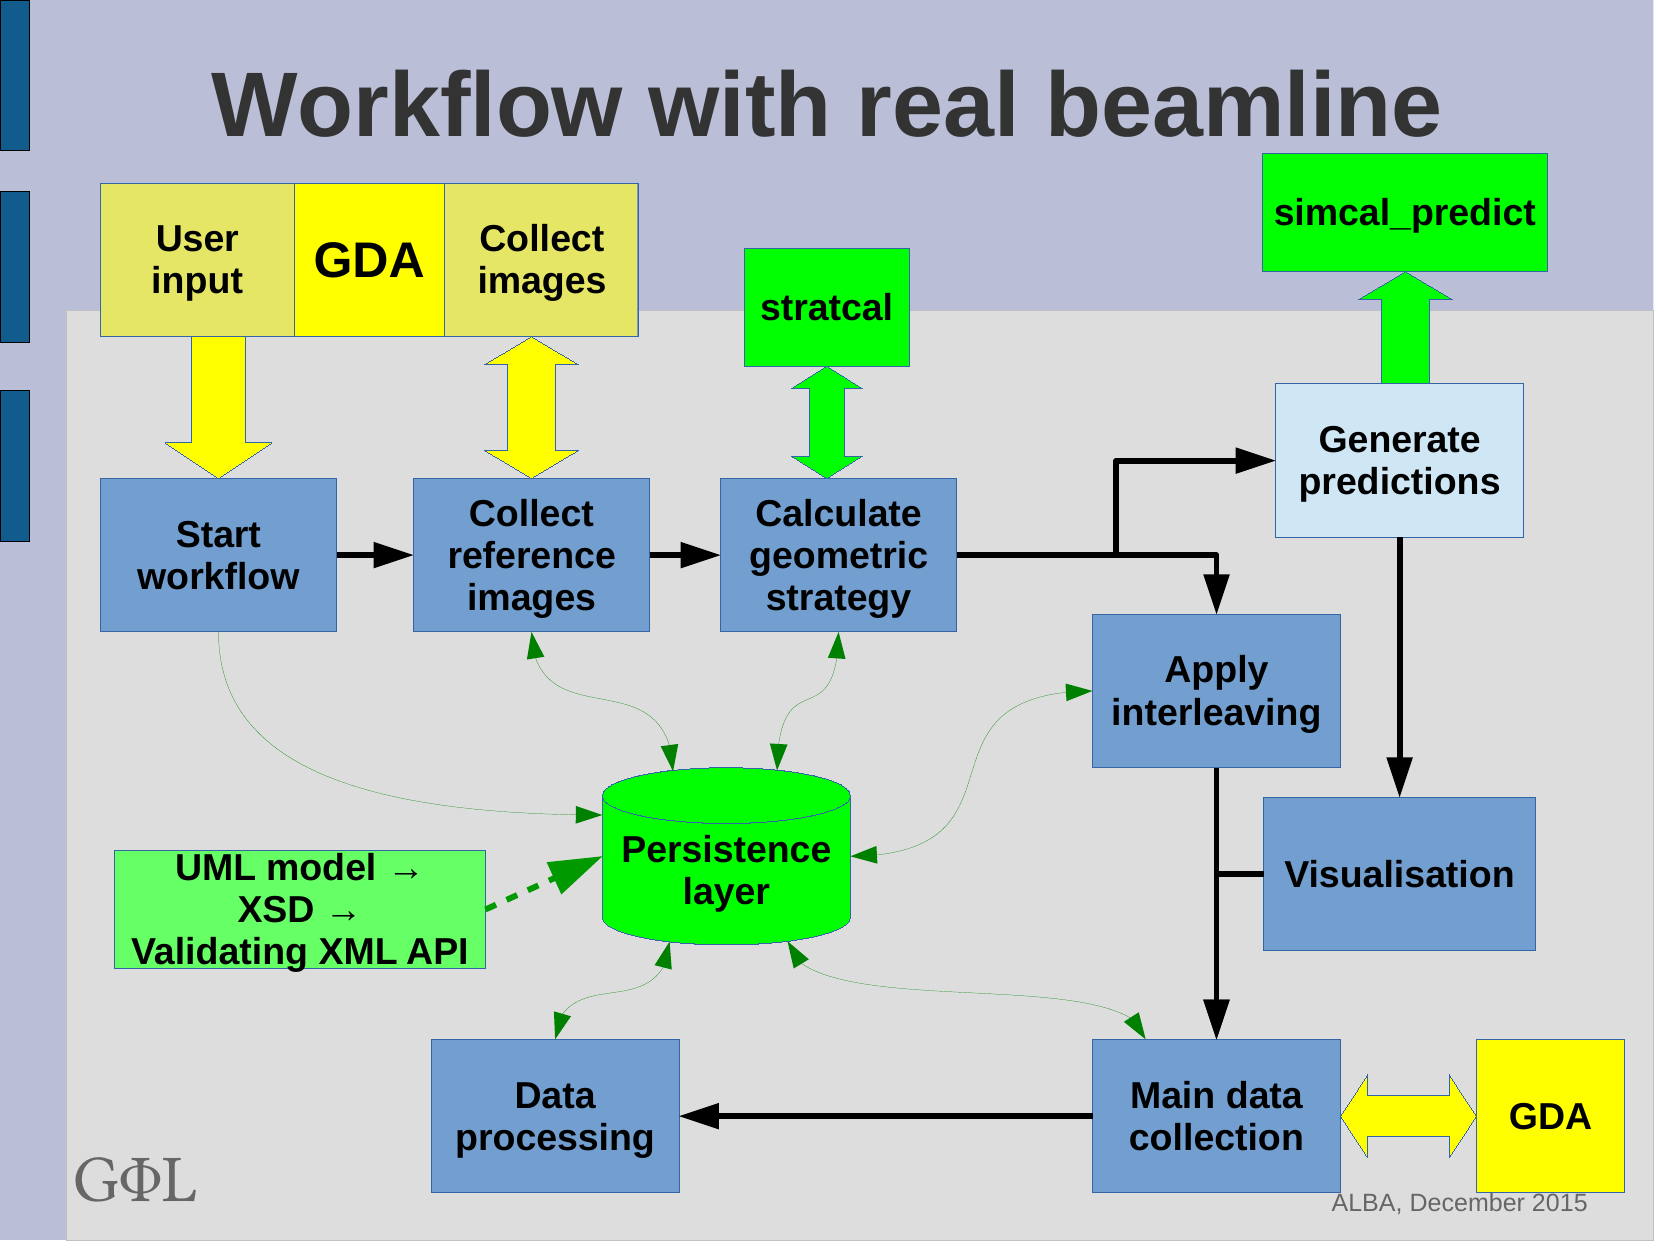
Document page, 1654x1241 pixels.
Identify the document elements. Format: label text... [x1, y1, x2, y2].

text_box GDA [295, 183, 444, 337]
text_box [791, 366, 863, 479]
text_box User input [100, 183, 295, 337]
text_box [1358, 271, 1453, 384]
text_box Generate predictions [1275, 383, 1524, 538]
text_box stratcal [744, 248, 910, 367]
text_box Main data collection [1092, 1039, 1341, 1193]
text_box Collect images [444, 183, 639, 337]
text_box Data processing [431, 1039, 680, 1193]
text_box Calculate geometric strategy [720, 478, 957, 632]
text_box Apply interleaving [1092, 614, 1341, 768]
text_box UML model → XSD → Validating XML API [114, 850, 486, 969]
title Workflow with real beamline [121, 53, 1534, 156]
text_box [484, 337, 579, 479]
text_box Visualisation [1263, 797, 1536, 951]
text_box Collect reference images [413, 478, 650, 632]
text_box [1340, 1074, 1477, 1158]
text_box Start workflow [100, 478, 337, 632]
text_box GDA [1476, 1039, 1625, 1193]
text_box simcal_predict [1262, 153, 1548, 272]
text_box [165, 337, 272, 479]
text_box Persistence layer [602, 767, 851, 945]
